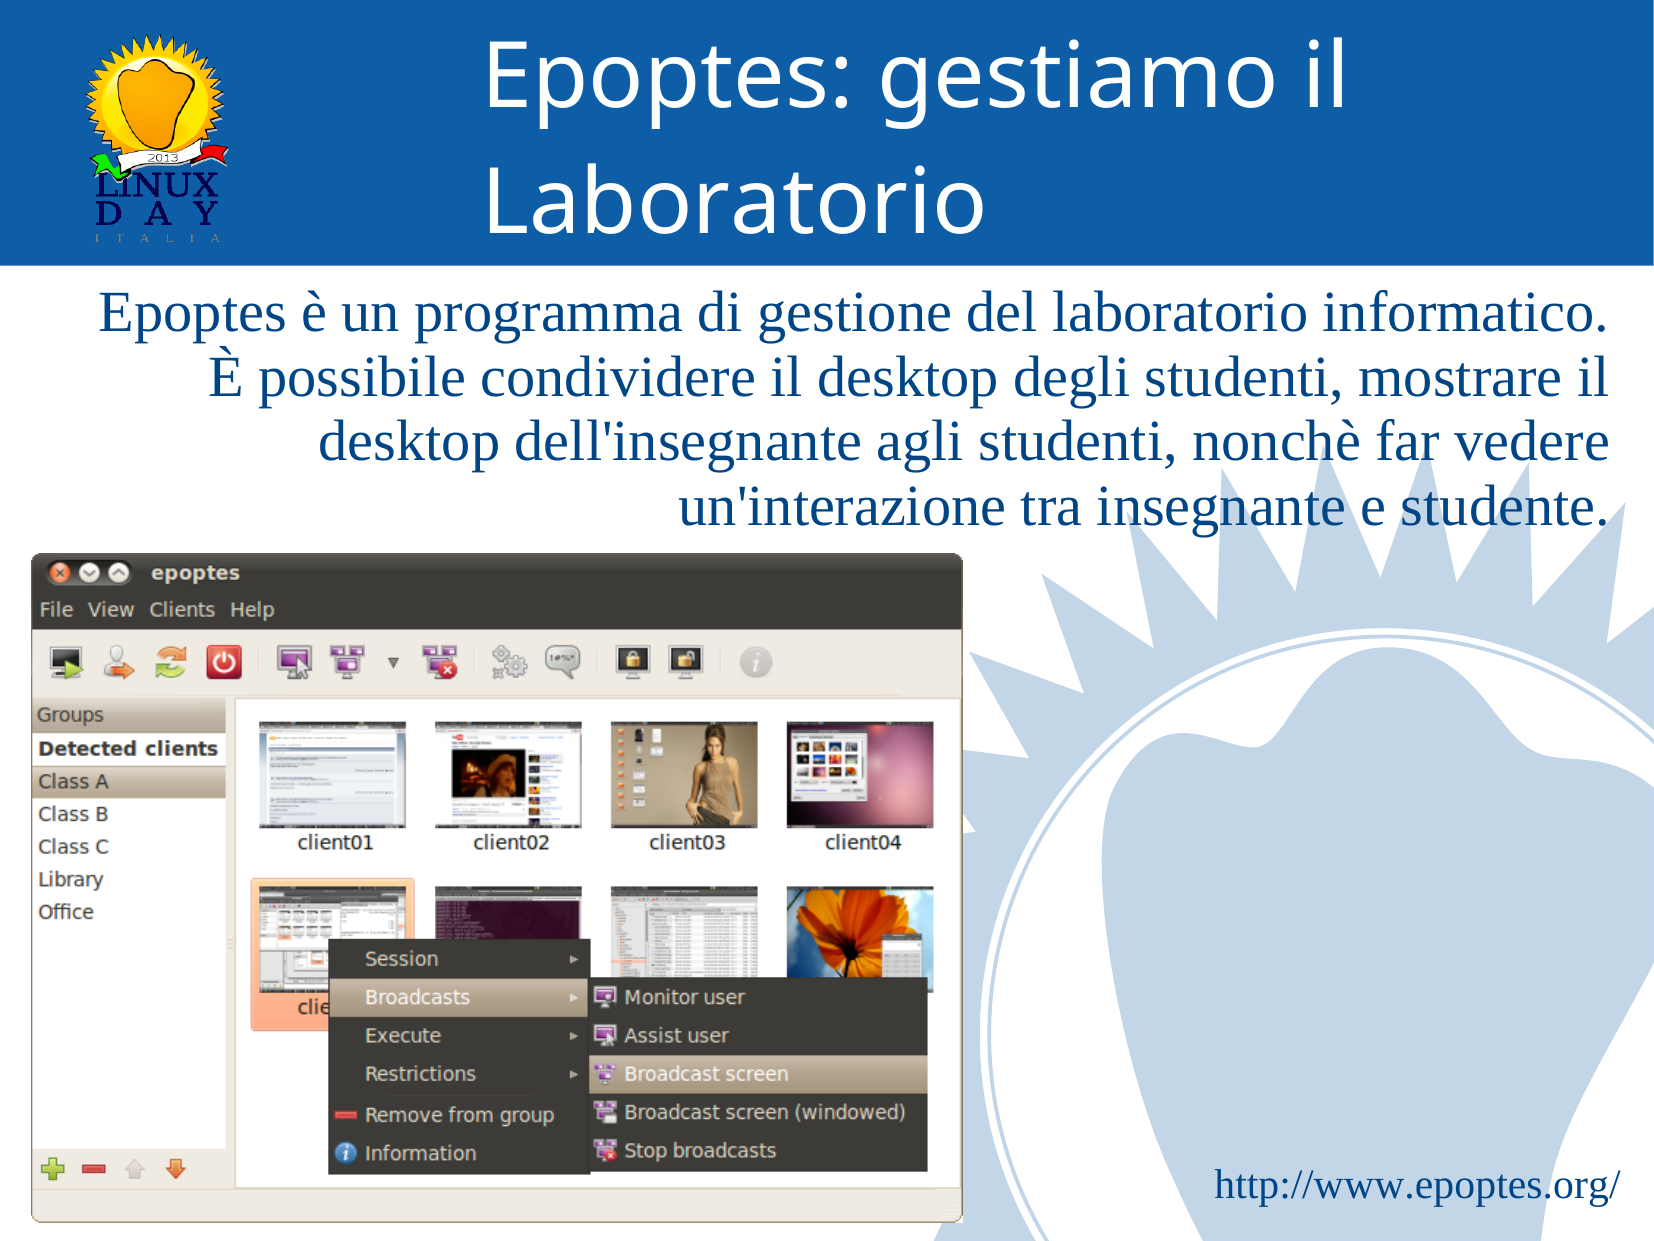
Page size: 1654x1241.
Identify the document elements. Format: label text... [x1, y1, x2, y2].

text_box http://www.epoptes.org/ [1200, 1160, 1621, 1222]
picture [76, 13, 237, 262]
text_box Epoptes è un programma di gestione del laboratorio informatico. È possibile condividere il desktop degli studenti, mostrare il desktop dell'insegnante agli studenti, nonchè far vedere un'interazione tra insegnante e studente. [84, 279, 1611, 538]
title Epoptes: gestiamo il Laboratorio [481, 0, 1388, 271]
picture [31, 553, 963, 1223]
